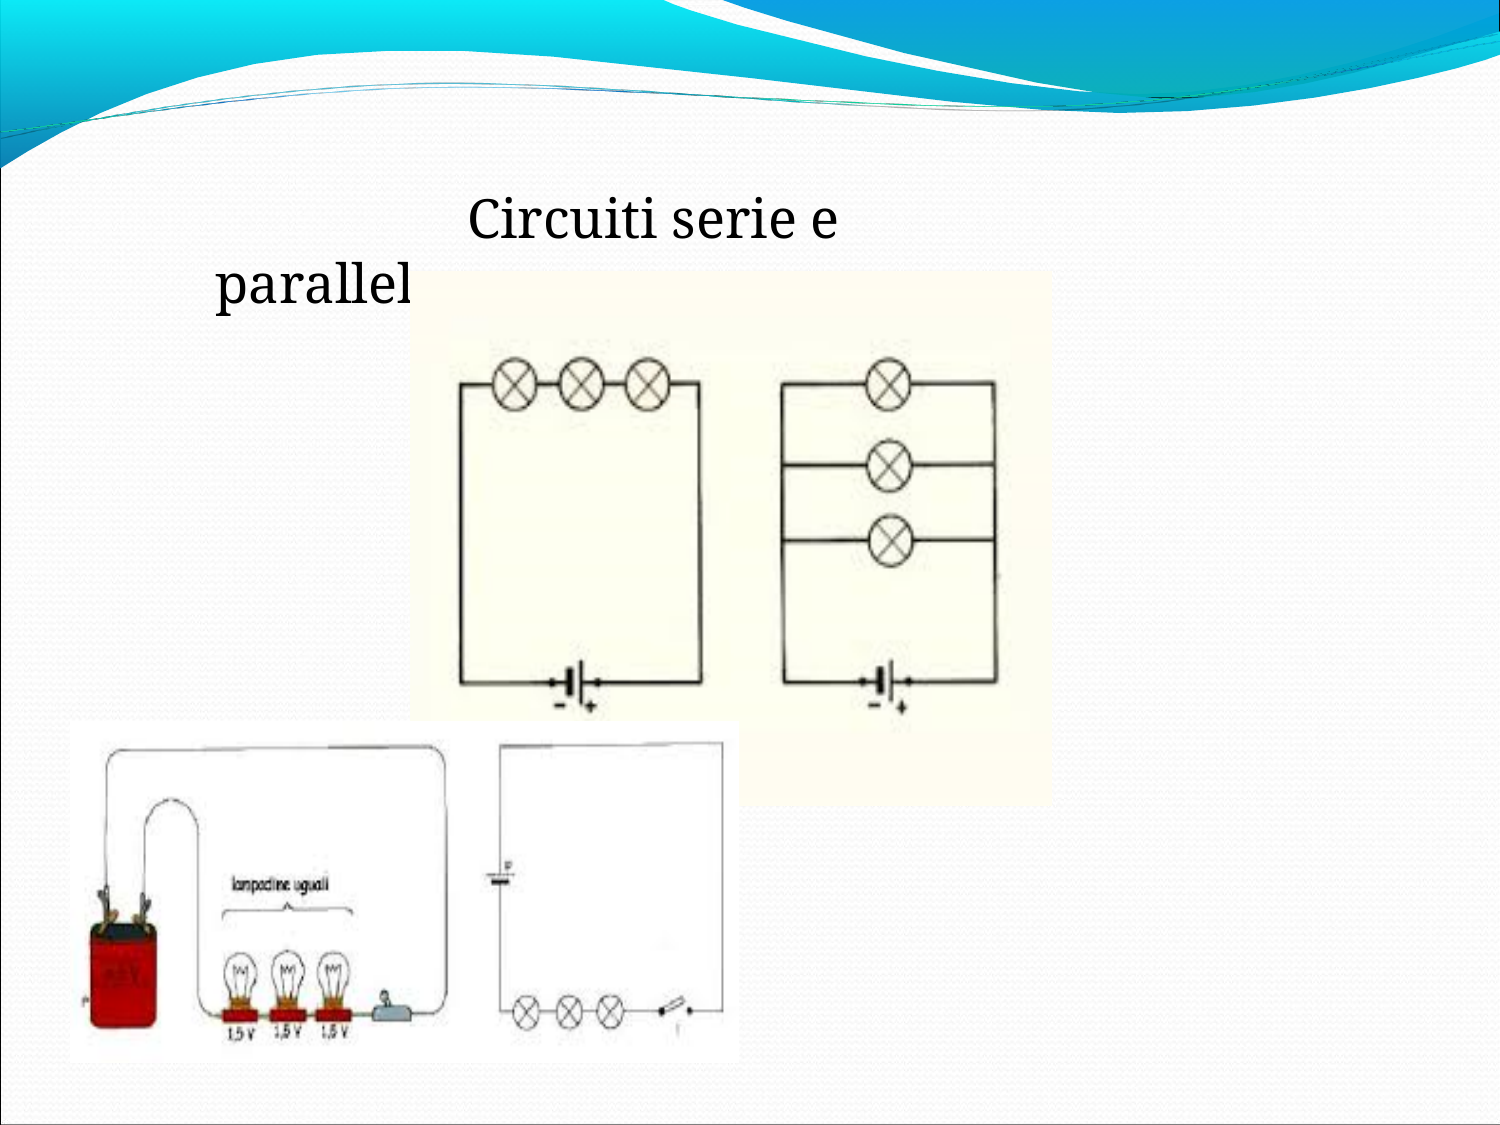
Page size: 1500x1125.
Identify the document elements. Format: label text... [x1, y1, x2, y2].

text_box Circuiti serie e parallelo [200, 177, 1039, 271]
picture [0, 0, 1500, 1125]
